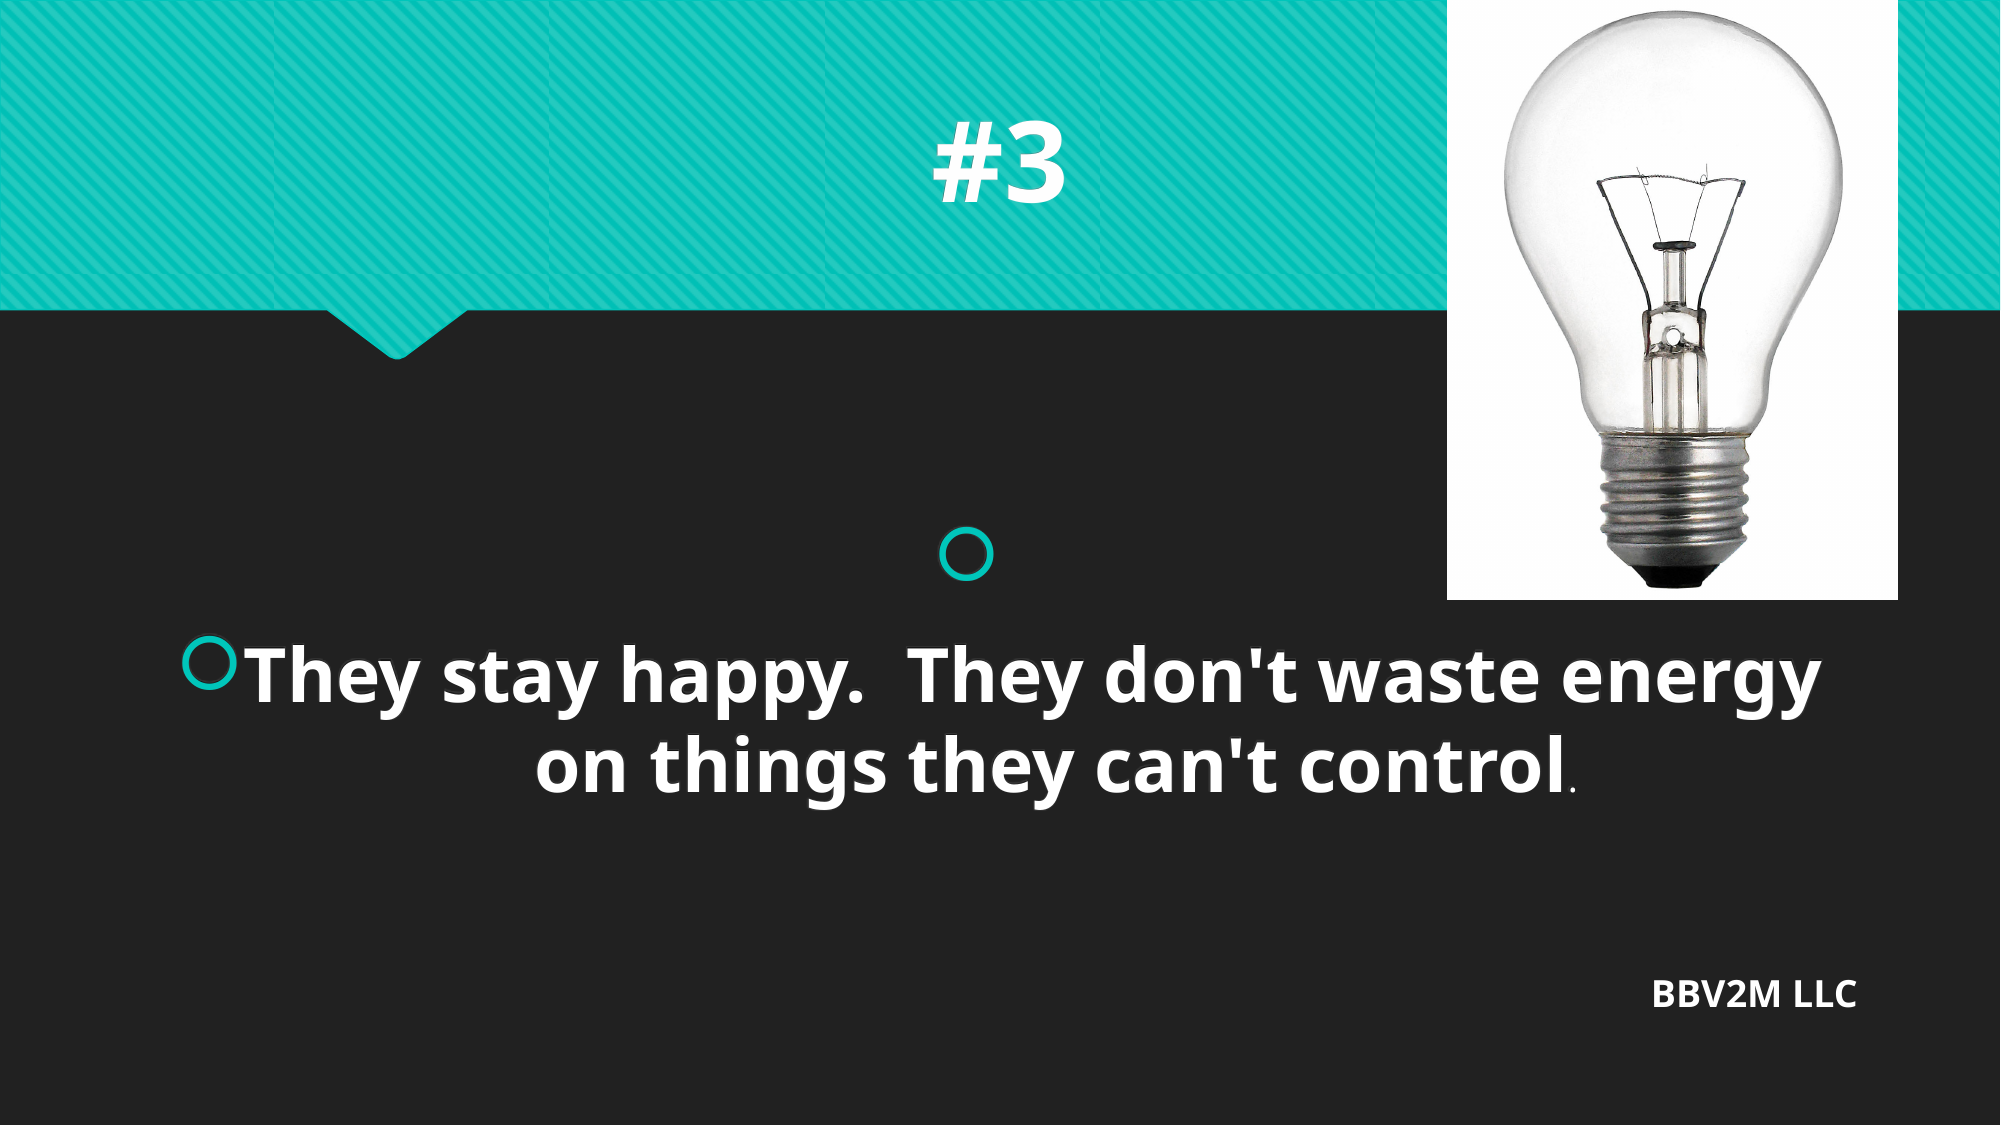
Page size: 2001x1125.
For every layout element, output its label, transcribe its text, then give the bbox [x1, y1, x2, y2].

text_box BBV2M LLC [1529, 962, 1980, 1024]
title #3 [132, 73, 1447, 233]
picture [1447, 0, 1898, 601]
list They stay happy. They don't waste energy on things they can't control. [134, 364, 1866, 962]
